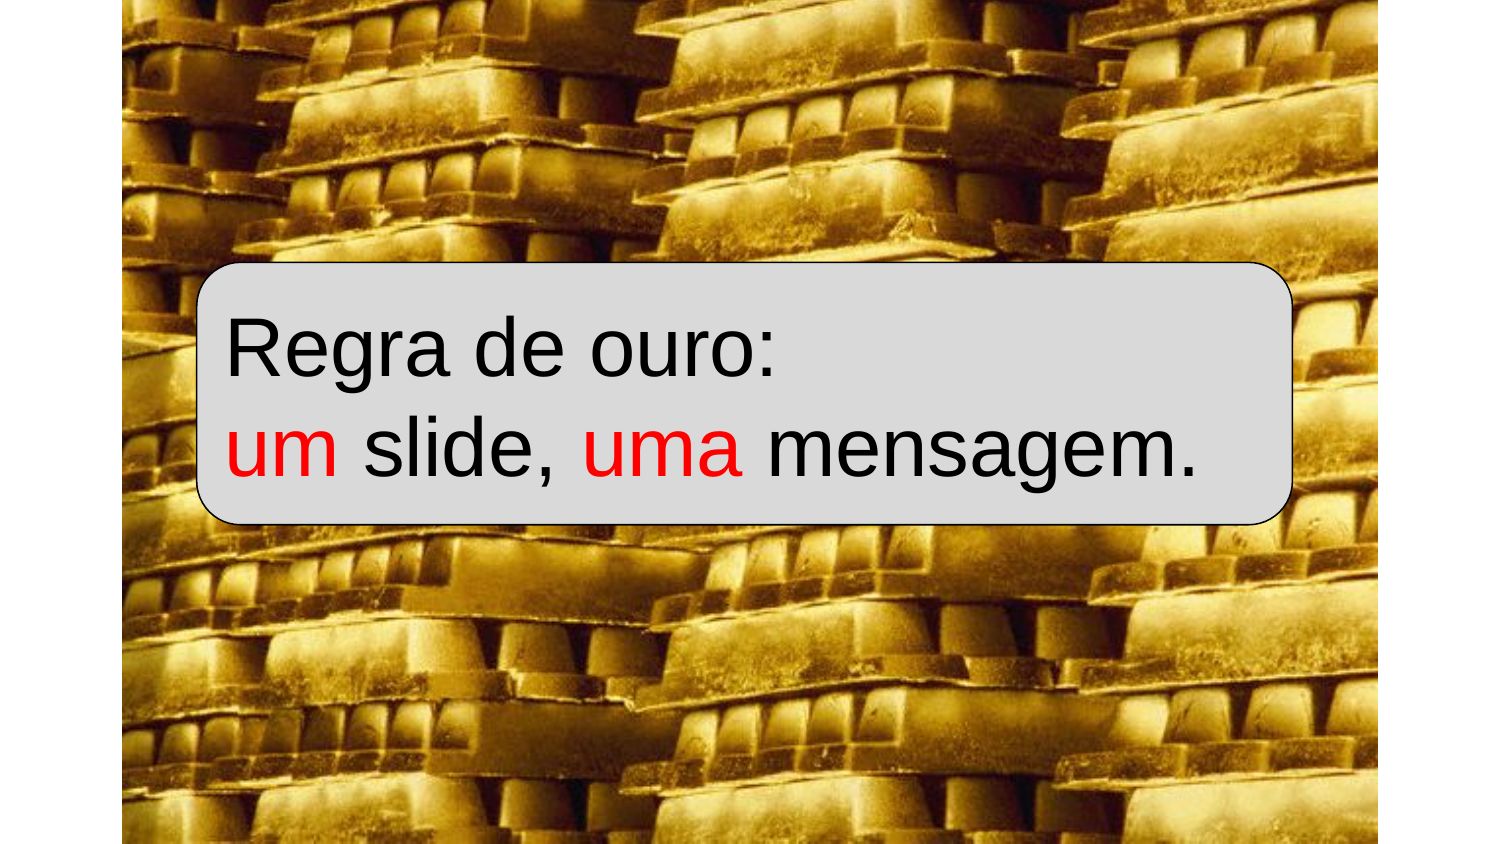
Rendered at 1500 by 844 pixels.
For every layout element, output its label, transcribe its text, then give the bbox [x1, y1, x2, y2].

picture [122, 0, 1378, 844]
text_box Regra de ouro: um slide, uma mensagem. [196, 262, 1293, 525]
